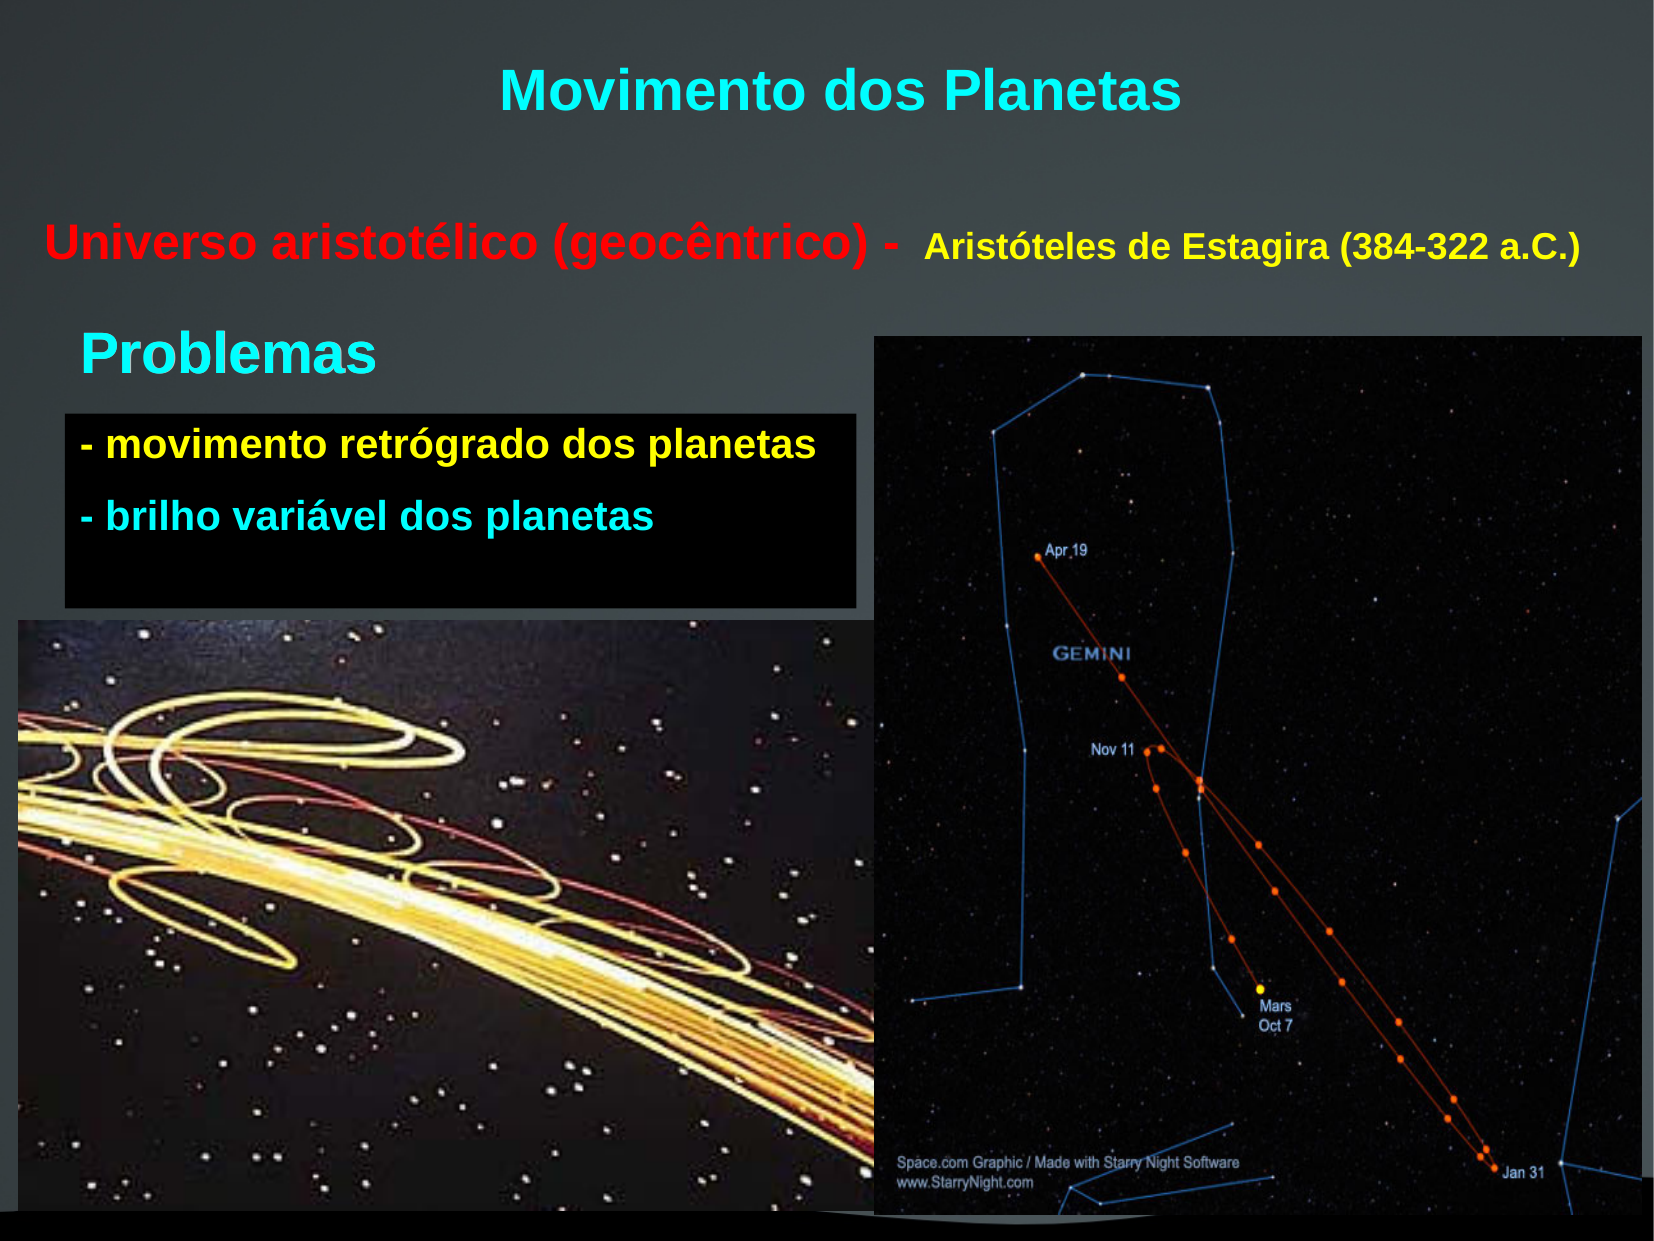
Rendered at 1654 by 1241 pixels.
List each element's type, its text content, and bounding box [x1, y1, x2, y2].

text_box - movimento retrógrado dos planetas - brilho variável dos planetas [64, 413, 857, 609]
text_box Movimento dos Planetas [59, 50, 1625, 154]
picture [0, 0, 1654, 1241]
text_box Universo aristotélico (geocêntrico) - Aristóteles de Estagira (384-322 a.C.) [29, 206, 1625, 297]
text_box Problemas [65, 313, 393, 416]
